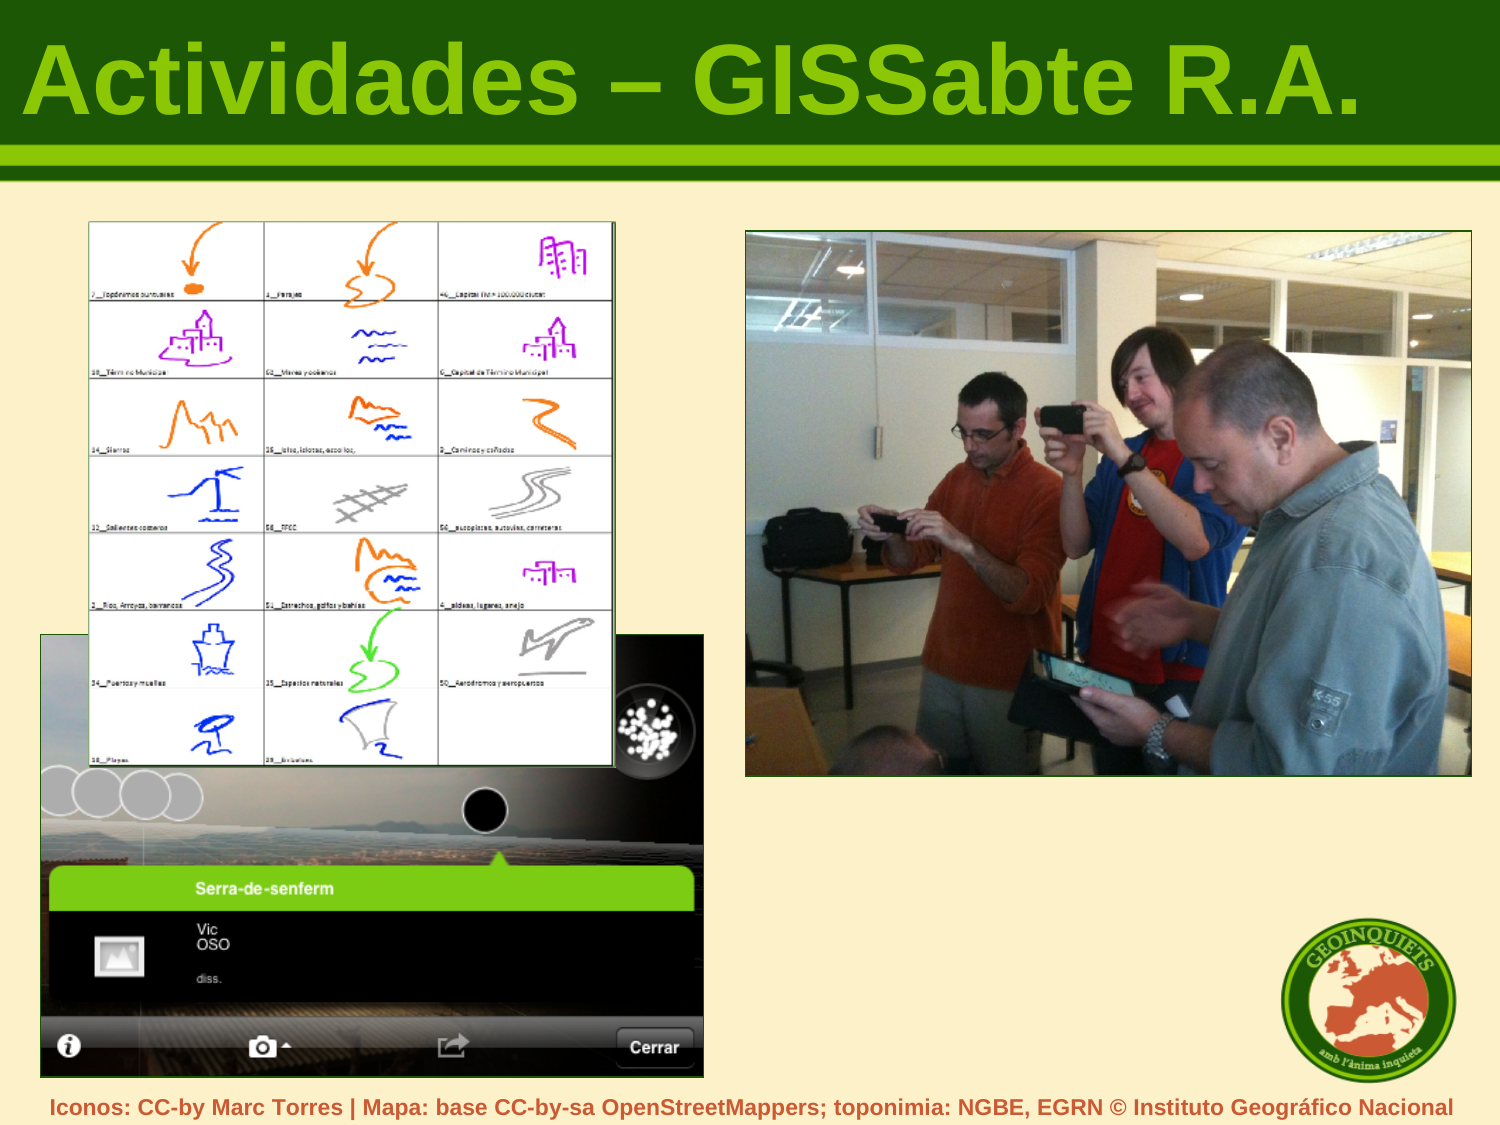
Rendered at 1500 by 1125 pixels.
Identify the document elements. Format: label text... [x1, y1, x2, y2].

text_box Actividades – GISSabte R.A. [5, 7, 1500, 143]
picture [0, 0, 1500, 1085]
text_box Iconos: CC-by Marc Torres | Mapa: base CC-by-sa OpenStreetMappers; toponimia: NGBE, EGRN © Instituto Geográfico Nacional [0, 1085, 1500, 1125]
